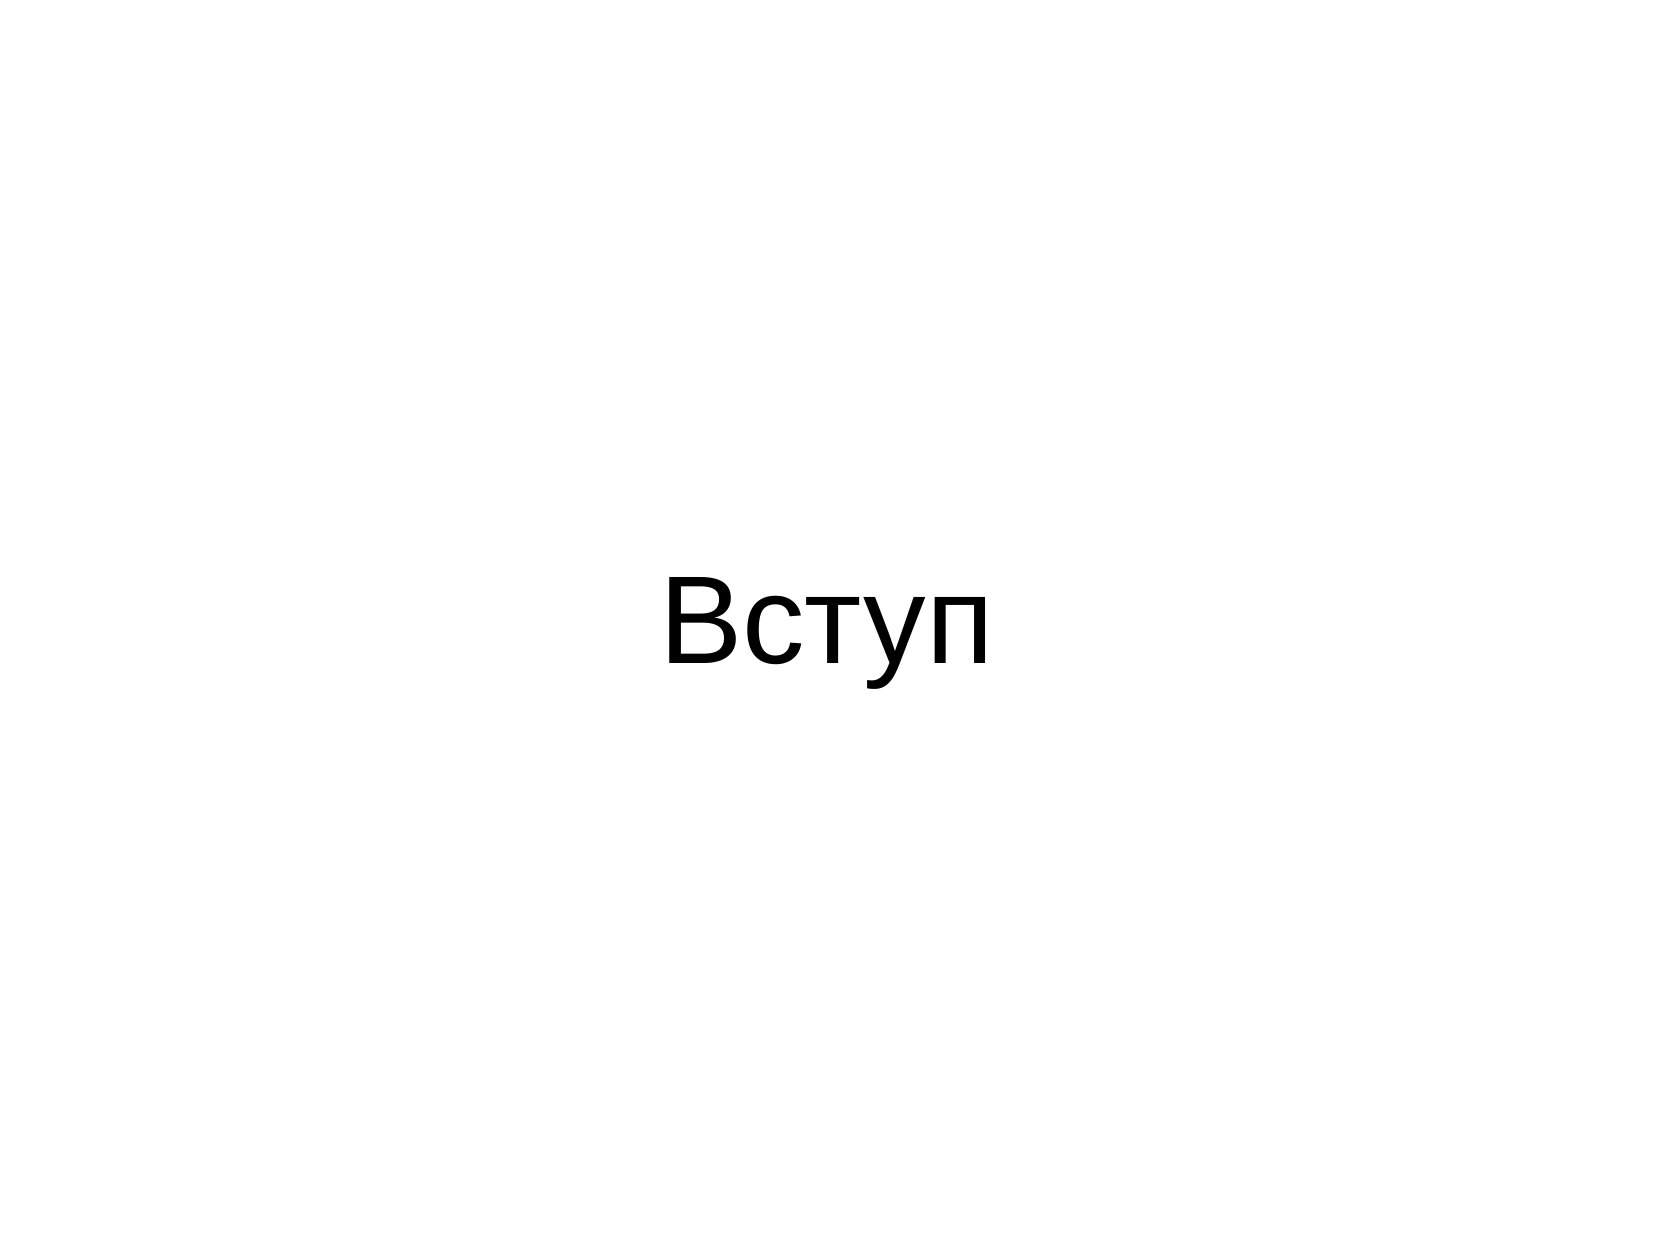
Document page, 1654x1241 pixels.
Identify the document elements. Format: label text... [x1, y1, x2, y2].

title Вступ [82, 516, 1571, 724]
